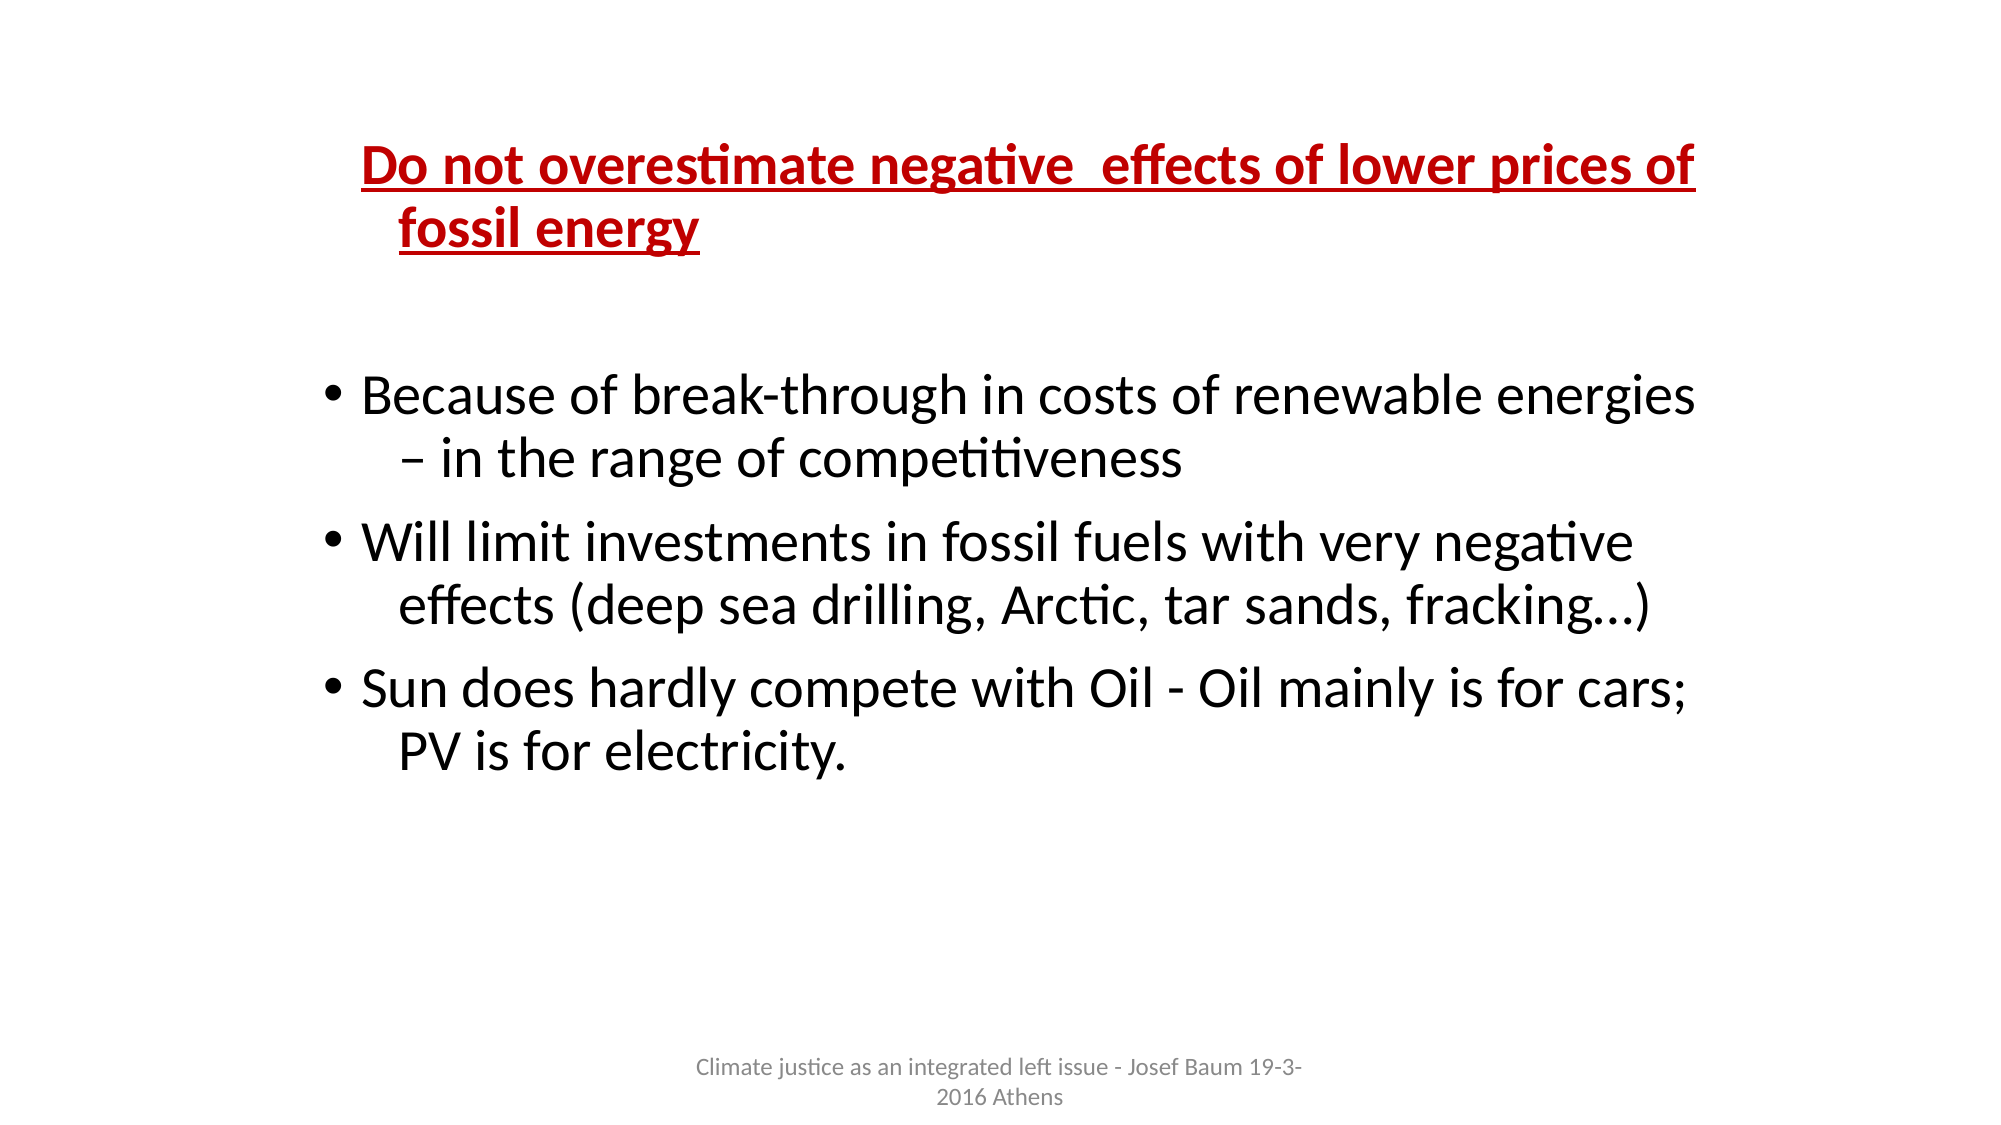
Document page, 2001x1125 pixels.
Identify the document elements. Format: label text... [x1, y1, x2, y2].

title [137, 59, 1863, 278]
text_box Climate justice as an integrated left issue - Josef Baum 19-3-2016 Athens [662, 1042, 1338, 1103]
list Do not overestimate negative effects of lower prices of fossil energy Because of break-through in costs of renewable energies – in the range of competitiveness Will limit investments in fossil fuels with very negative effects (deep sea drilling, Arctic, tar sands, fracking…) Sun does hardly compete with Oil - Oil mainly is for cars; PV is for electricity. [308, 122, 1713, 928]
